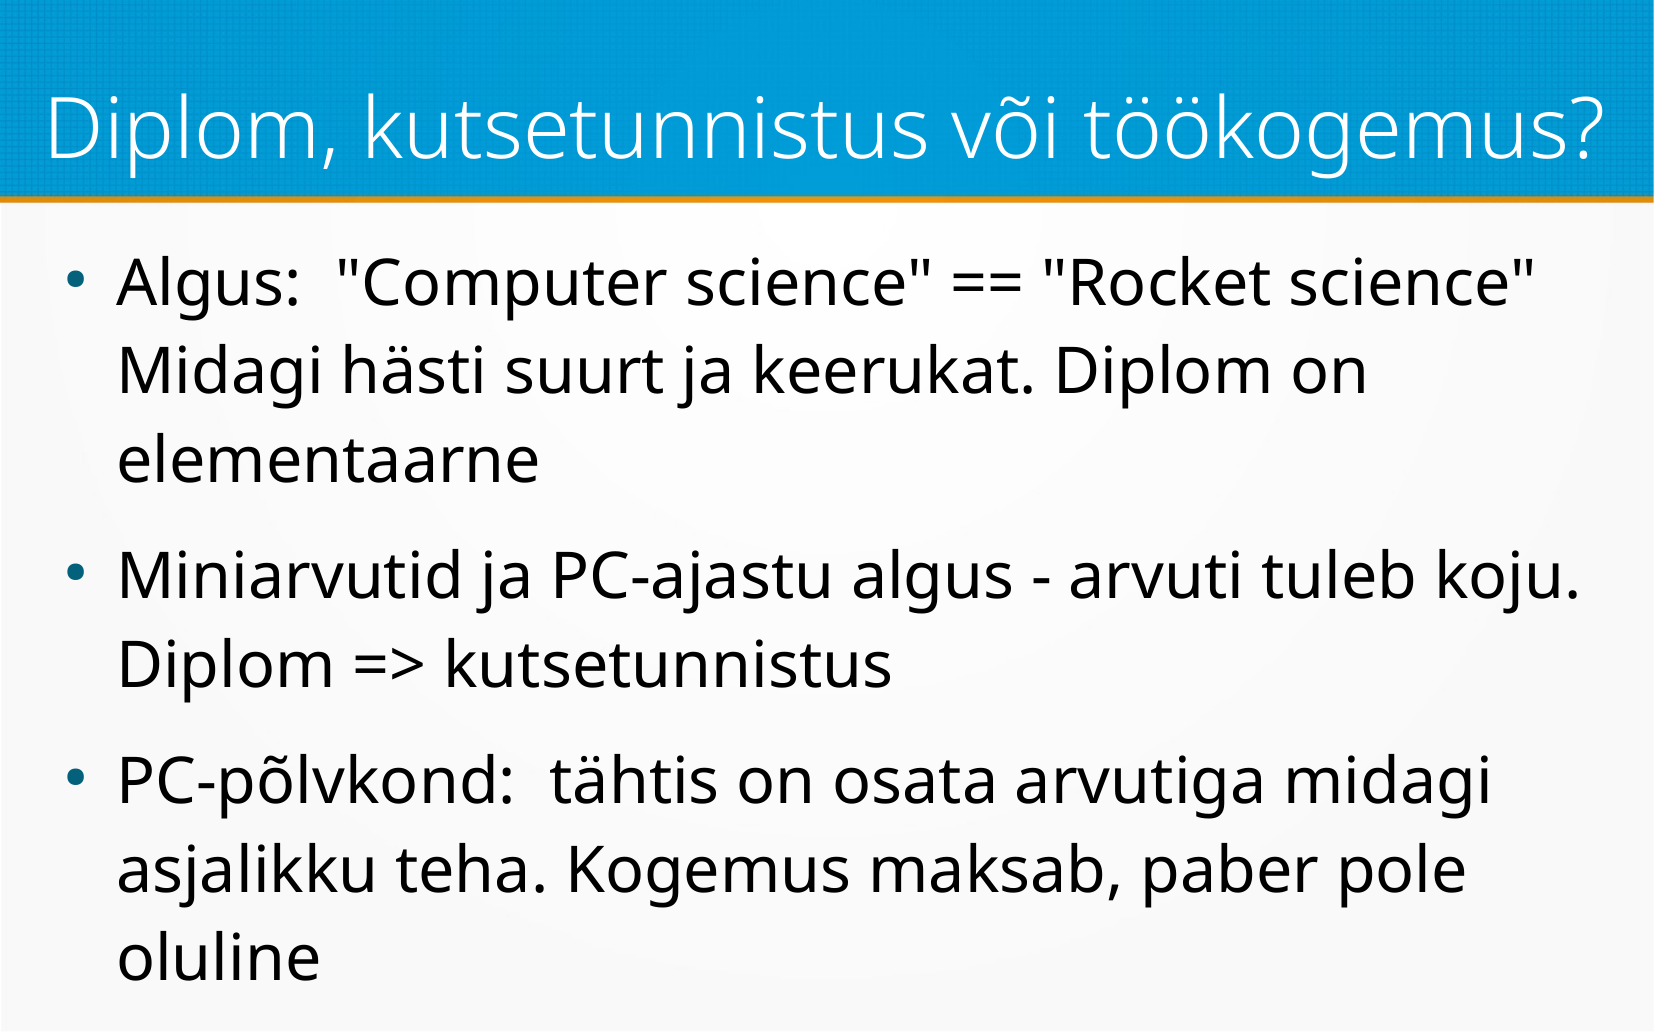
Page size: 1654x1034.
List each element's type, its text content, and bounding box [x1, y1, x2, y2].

picture [0, 195, 1654, 1034]
title Diplom, kutsetunnistus või töökogemus? [43, 0, 1619, 184]
list Algus: "Computer science" == "Rocket science" Midagi hästi suurt ja keerukat. Diplom on elementaarne Miniarvutid ja PC-ajastu algus - arvuti tuleb koju. Diplom => kutsetunnistus PC-põlvkond: tähtis on osata arvutiga midagi asjalikku teha. Kogemus maksab, paber pole oluline [47, 236, 1607, 1002]
